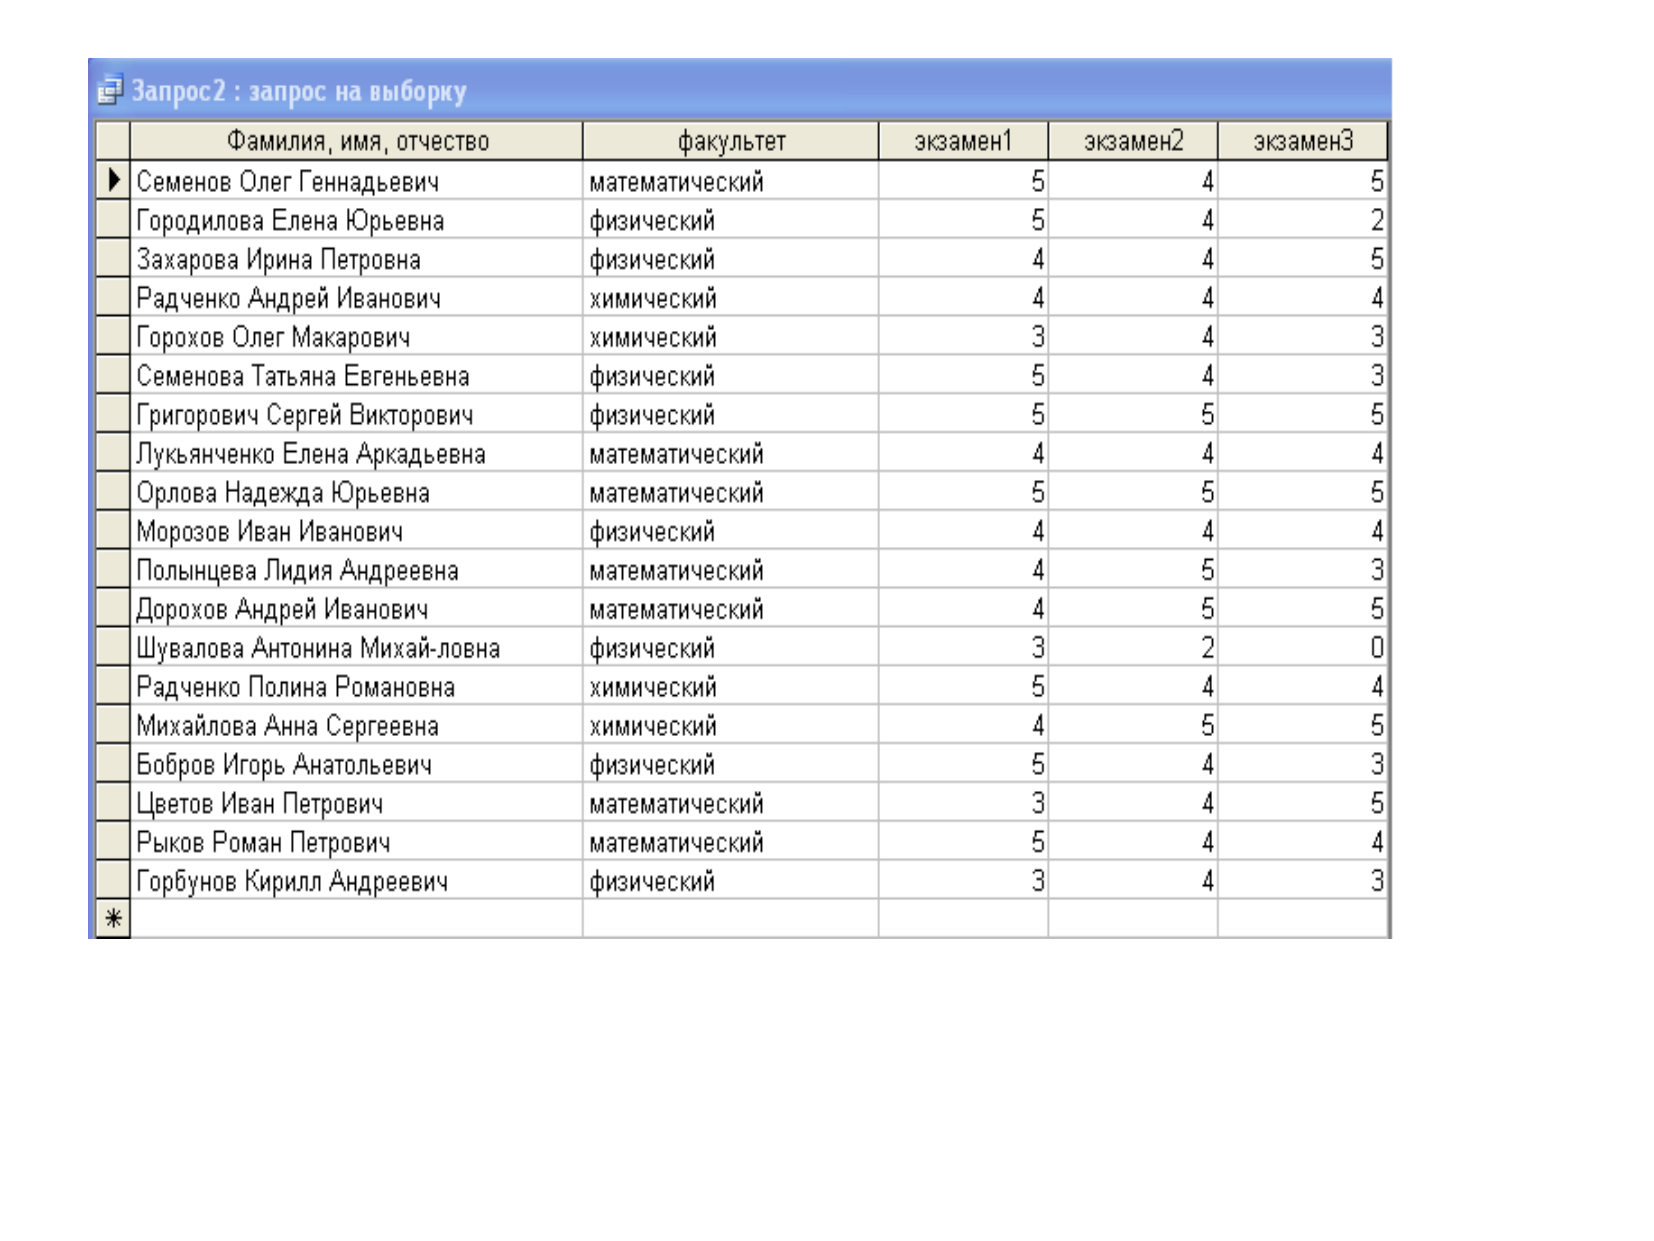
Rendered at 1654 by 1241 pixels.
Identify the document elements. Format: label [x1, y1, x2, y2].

picture [88, 58, 1396, 939]
